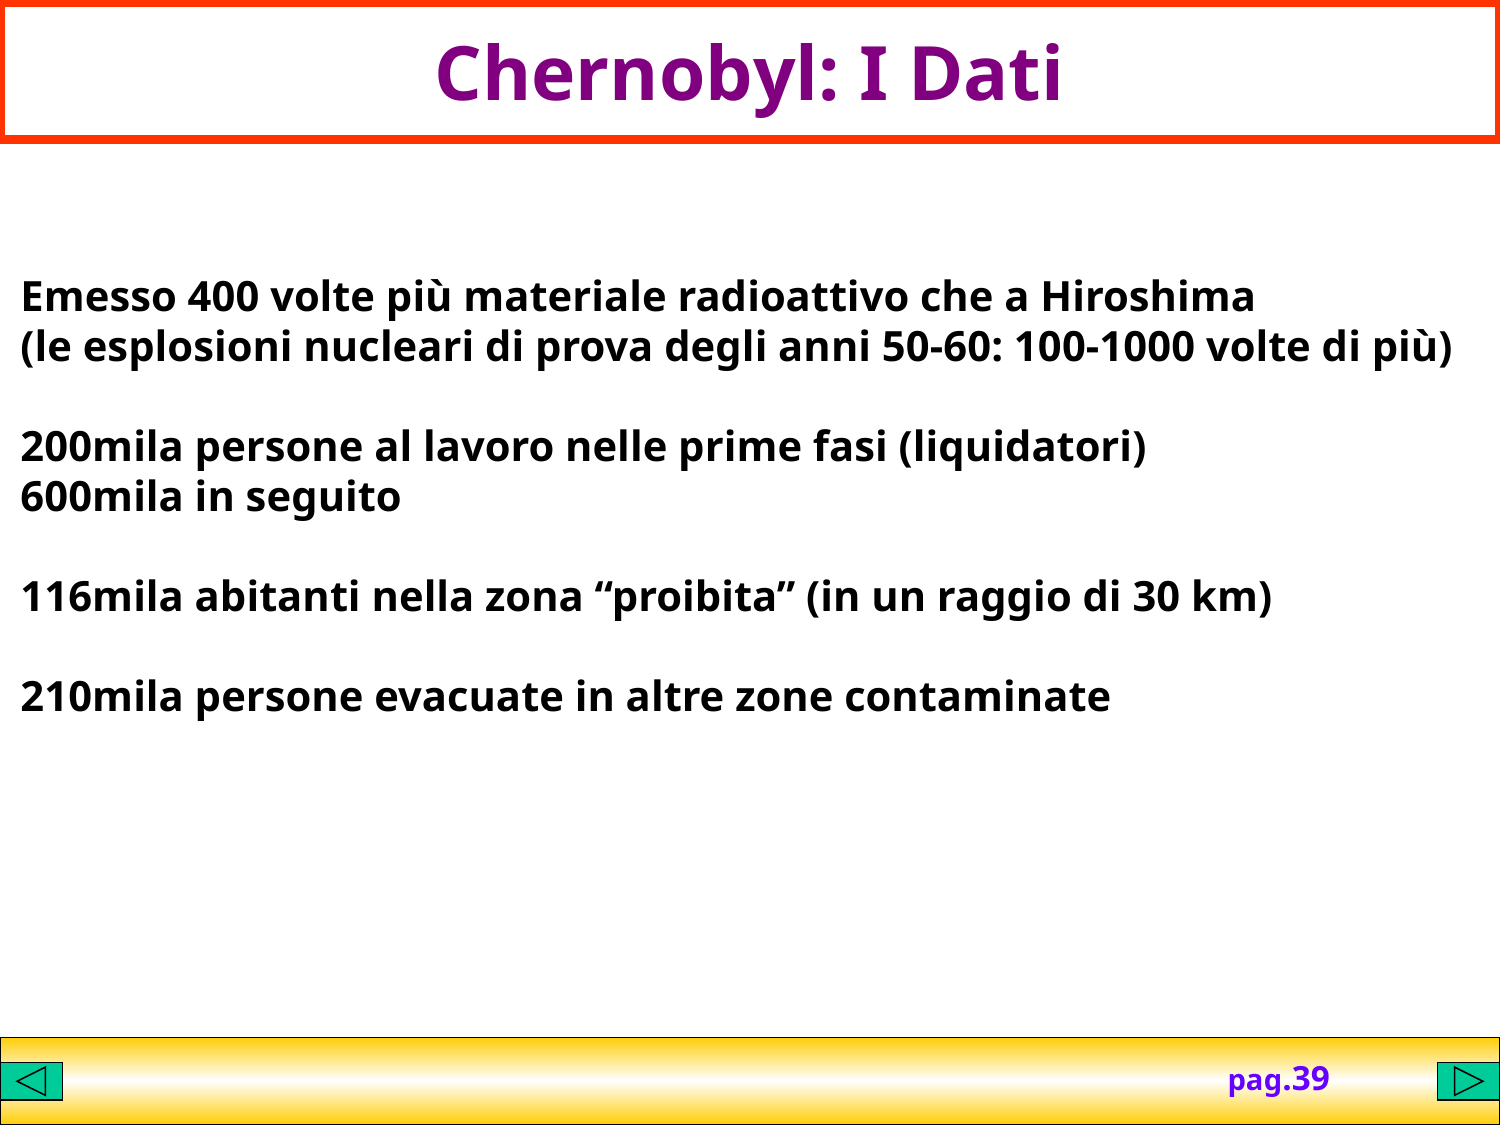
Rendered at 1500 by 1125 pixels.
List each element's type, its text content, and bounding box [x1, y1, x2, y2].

title Chernobyl: I Dati [0, 2, 1500, 140]
text_box Emesso 400 volte più materiale radioattivo che a Hiroshima (le esplosioni nucleari di prova degli anni 50-60: 100-1000 volte di più) 200mila persone al lavoro nelle prime fasi (liquidatori) 600mila in seguito 116mila abitanti nella zona “proibita” (in un raggio di 30 km) 210mila persone evacuate in altre zone contaminate [5, 262, 1495, 938]
